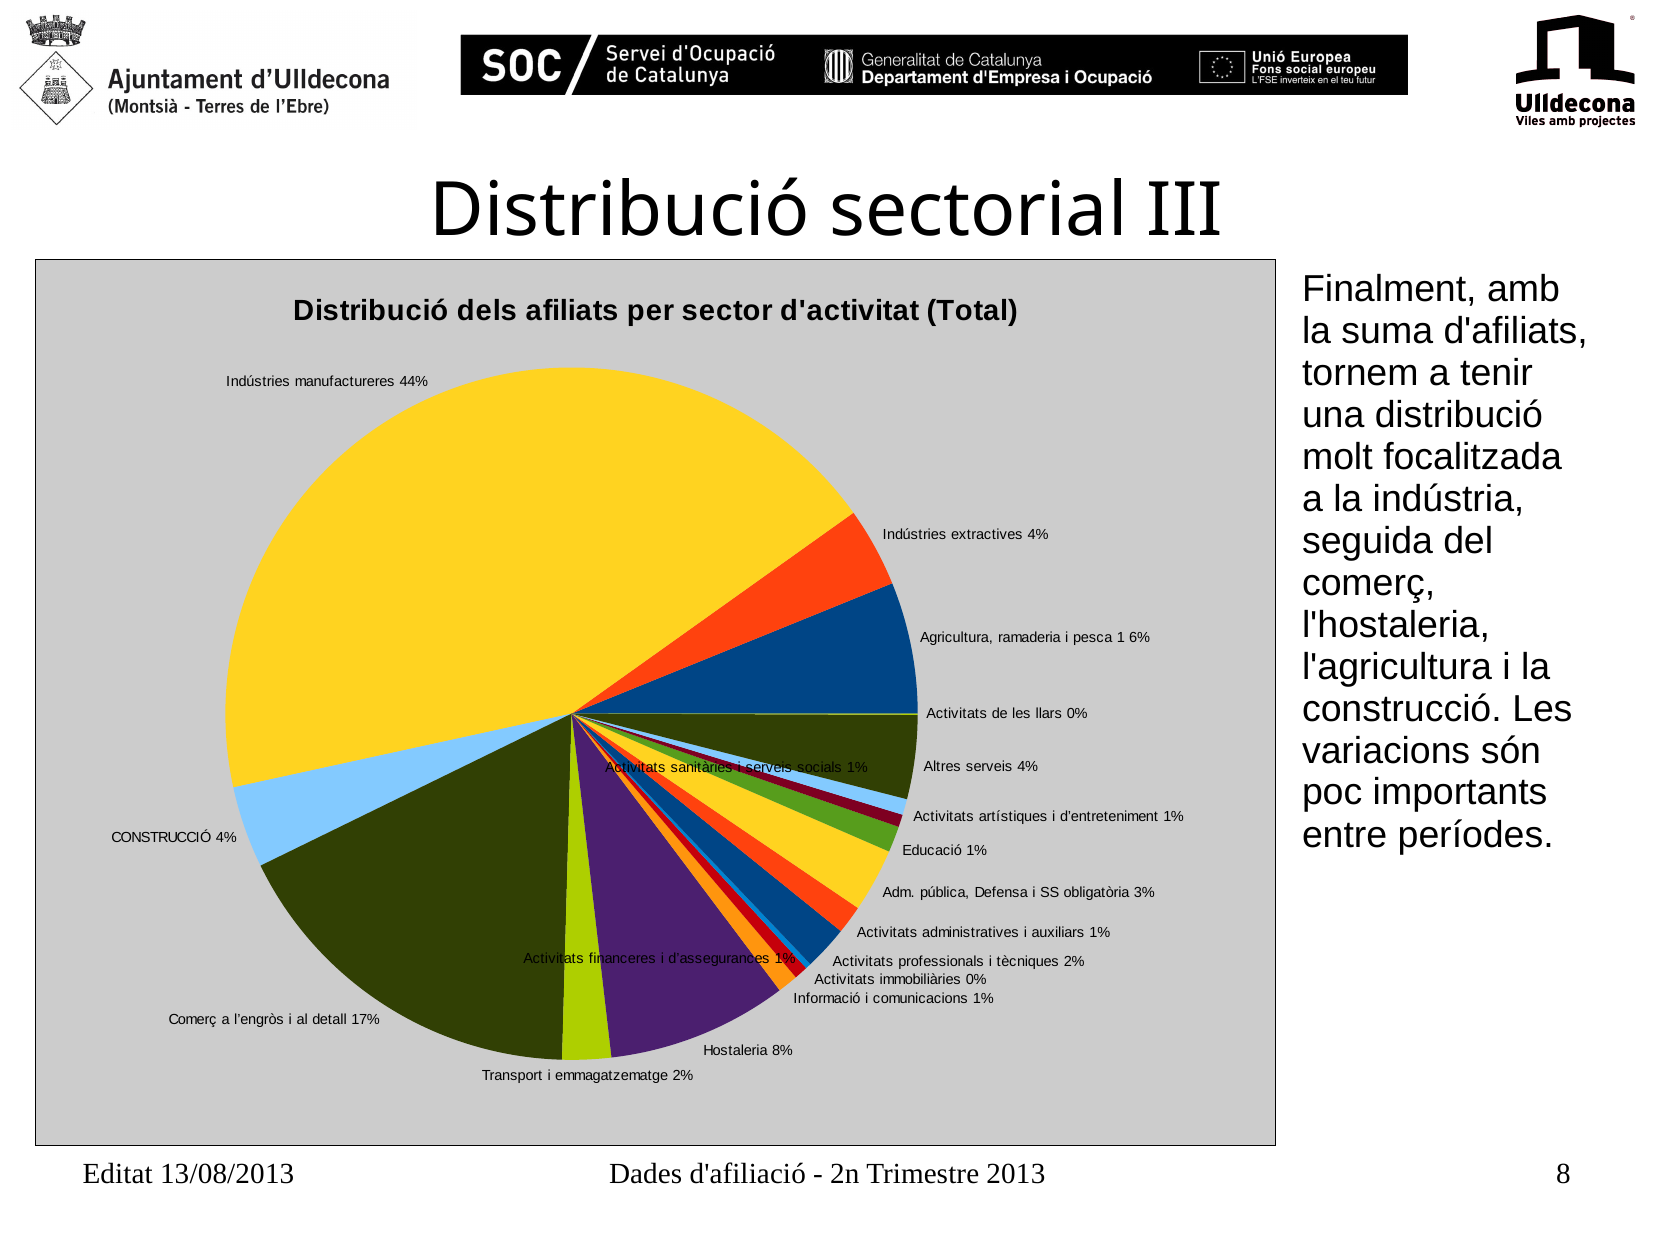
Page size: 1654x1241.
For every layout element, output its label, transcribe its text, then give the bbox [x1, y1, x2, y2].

picture [460, 34, 1408, 95]
picture [1511, 11, 1638, 130]
text_box Finalment, amb la suma d'afiliats, tornem a tenir una distribució molt focalitzada a la indústria, seguida del comerç, l'hostaleria, l'agricultura i la construcció. Les variacions són poc importants entre períodes. [1287, 259, 1607, 864]
picture [11, 10, 417, 130]
title Distribució sectorial III [82, 129, 1571, 284]
chart [35, 259, 1276, 1146]
